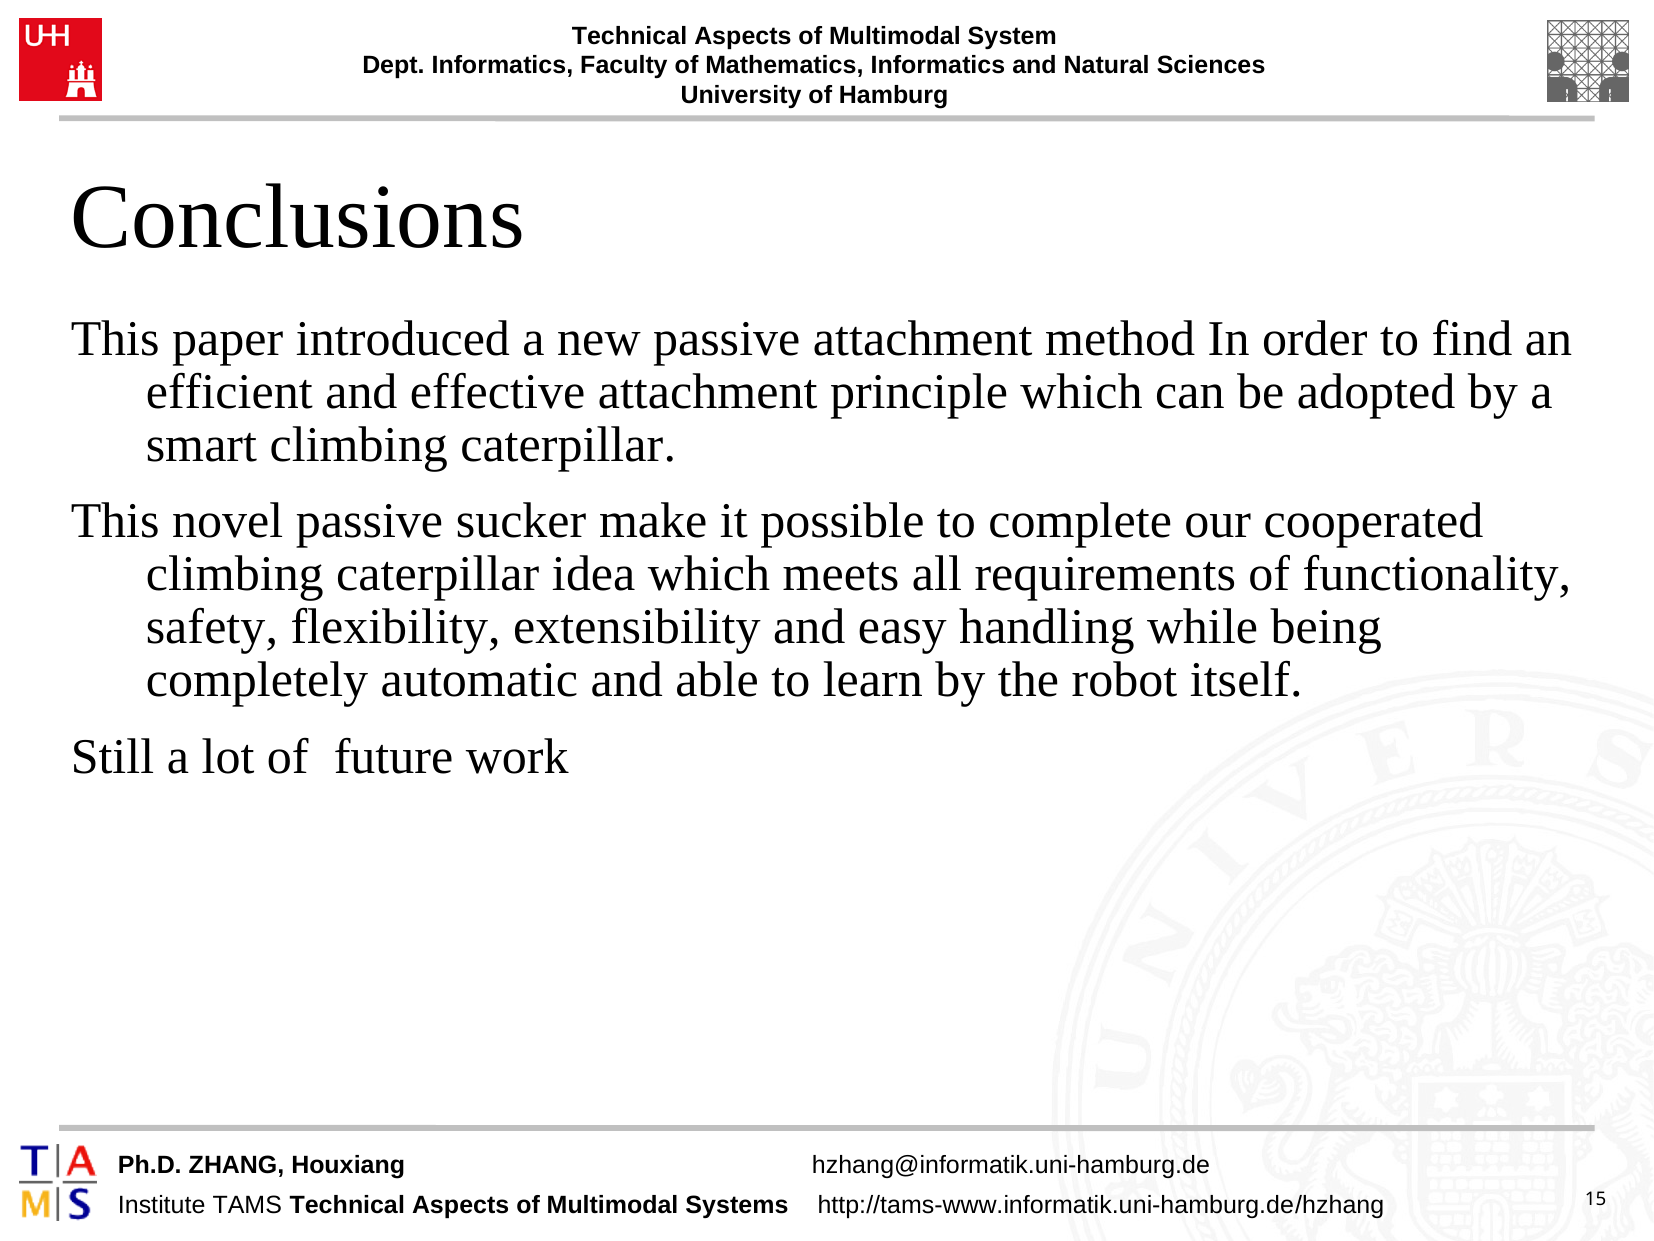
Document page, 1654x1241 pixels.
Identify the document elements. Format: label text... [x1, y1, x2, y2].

list This paper introduced a new passive attachment method In order to find an efficient and effective attachment principle which can be adopted by a smart climbing caterpillar. This novel passive sucker make it possible to complete our cooperated climbing caterpillar idea which meets all requirements of functionality, safety, flexibility, extensibility and easy handling while being completely automatic and able to learn by the robot itself. Still a lot of future work [70, 312, 1583, 1105]
picture [1547, 20, 1629, 102]
picture [19, 18, 102, 101]
title Conclusions [70, 135, 1583, 298]
picture [19, 1144, 97, 1221]
